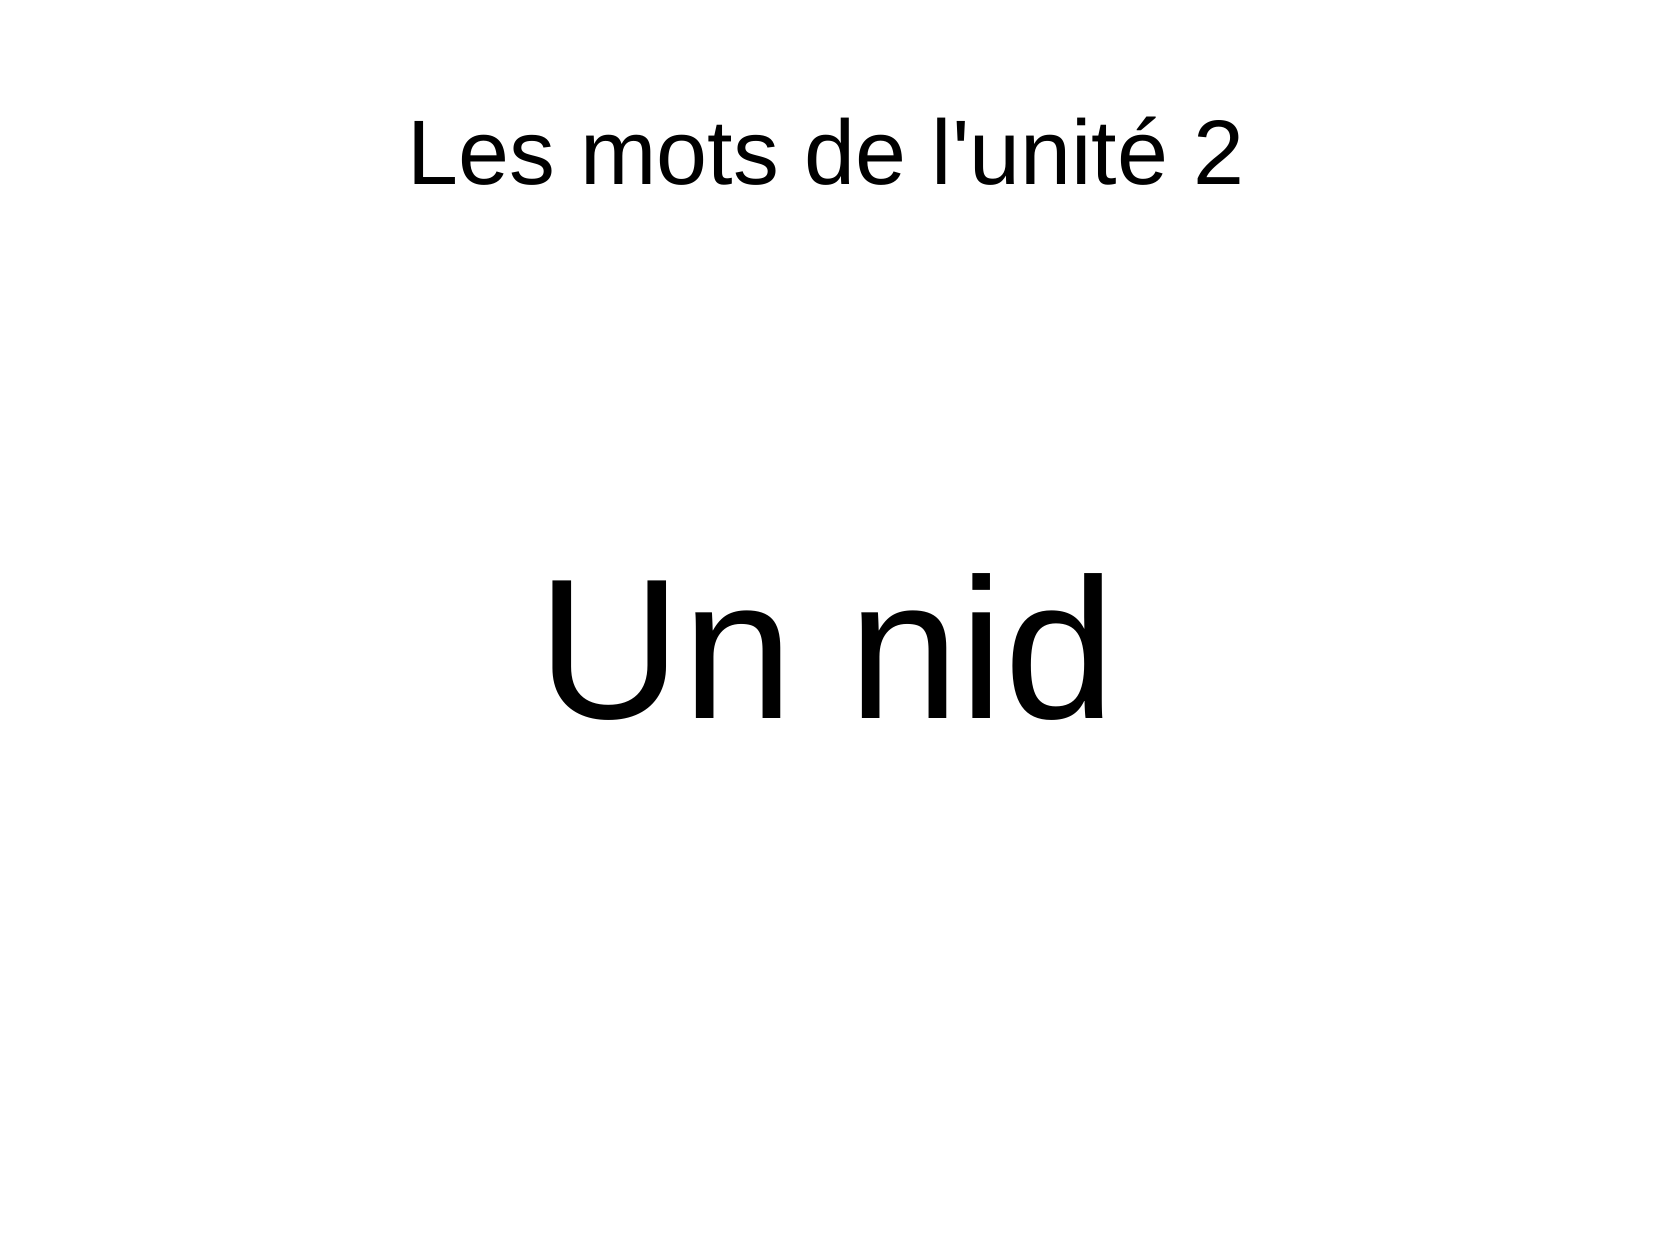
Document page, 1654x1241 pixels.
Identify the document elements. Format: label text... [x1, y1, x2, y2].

title Les mots de l'unité 2 [82, 49, 1571, 257]
subtitle Un nid [82, 290, 1571, 1010]
